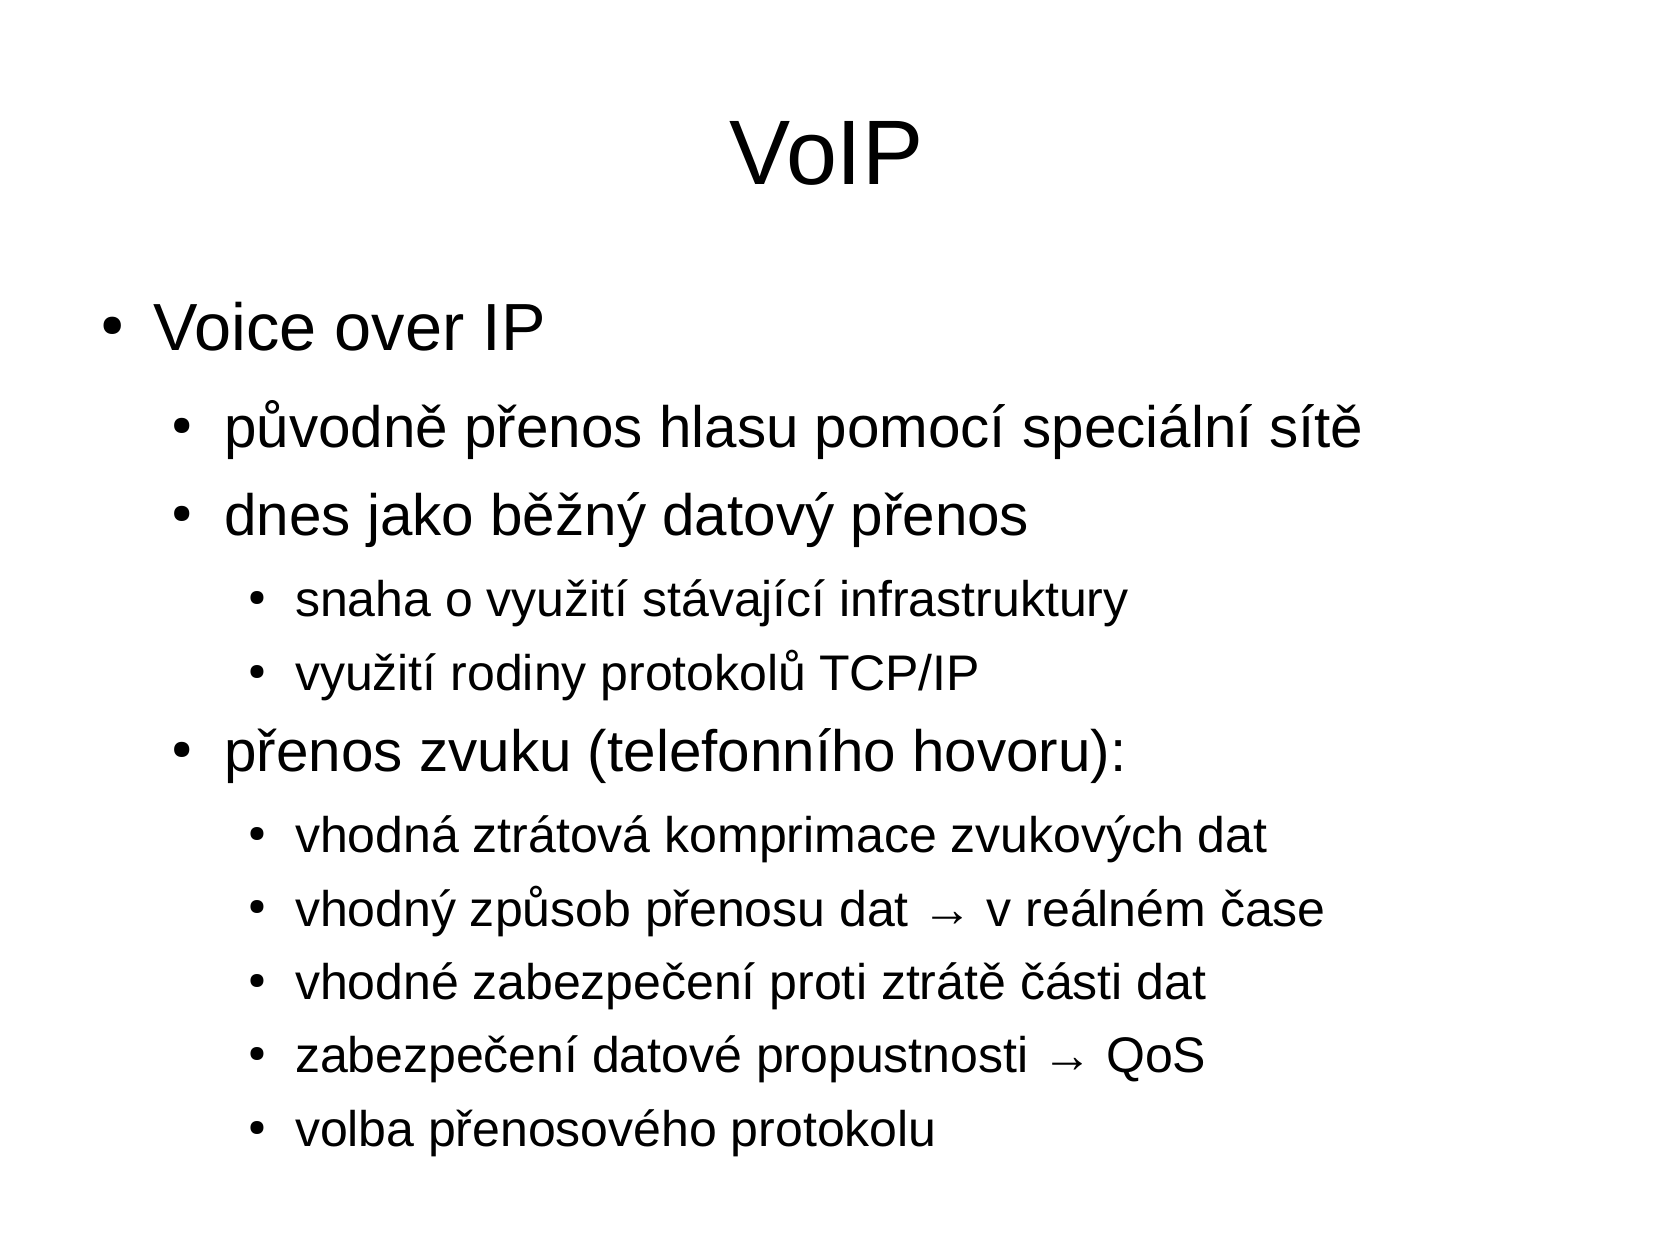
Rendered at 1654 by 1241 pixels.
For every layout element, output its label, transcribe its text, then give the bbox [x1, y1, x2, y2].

list Voice over IP původně přenos hlasu pomocí speciální sítě dnes jako běžný datový přenos snaha o využití stávající infrastruktury využití rodiny protokolů TCP/IP přenos zvuku (telefonního hovoru): vhodná ztrátová komprimace zvukových dat vhodný způsob přenosu dat → v reálném čase vhodné zabezpečení proti ztrátě části dat zabezpečení datové propustnosti → QoS volba přenosového protokolu [82, 290, 1571, 1182]
title VoIP [82, 49, 1571, 257]
